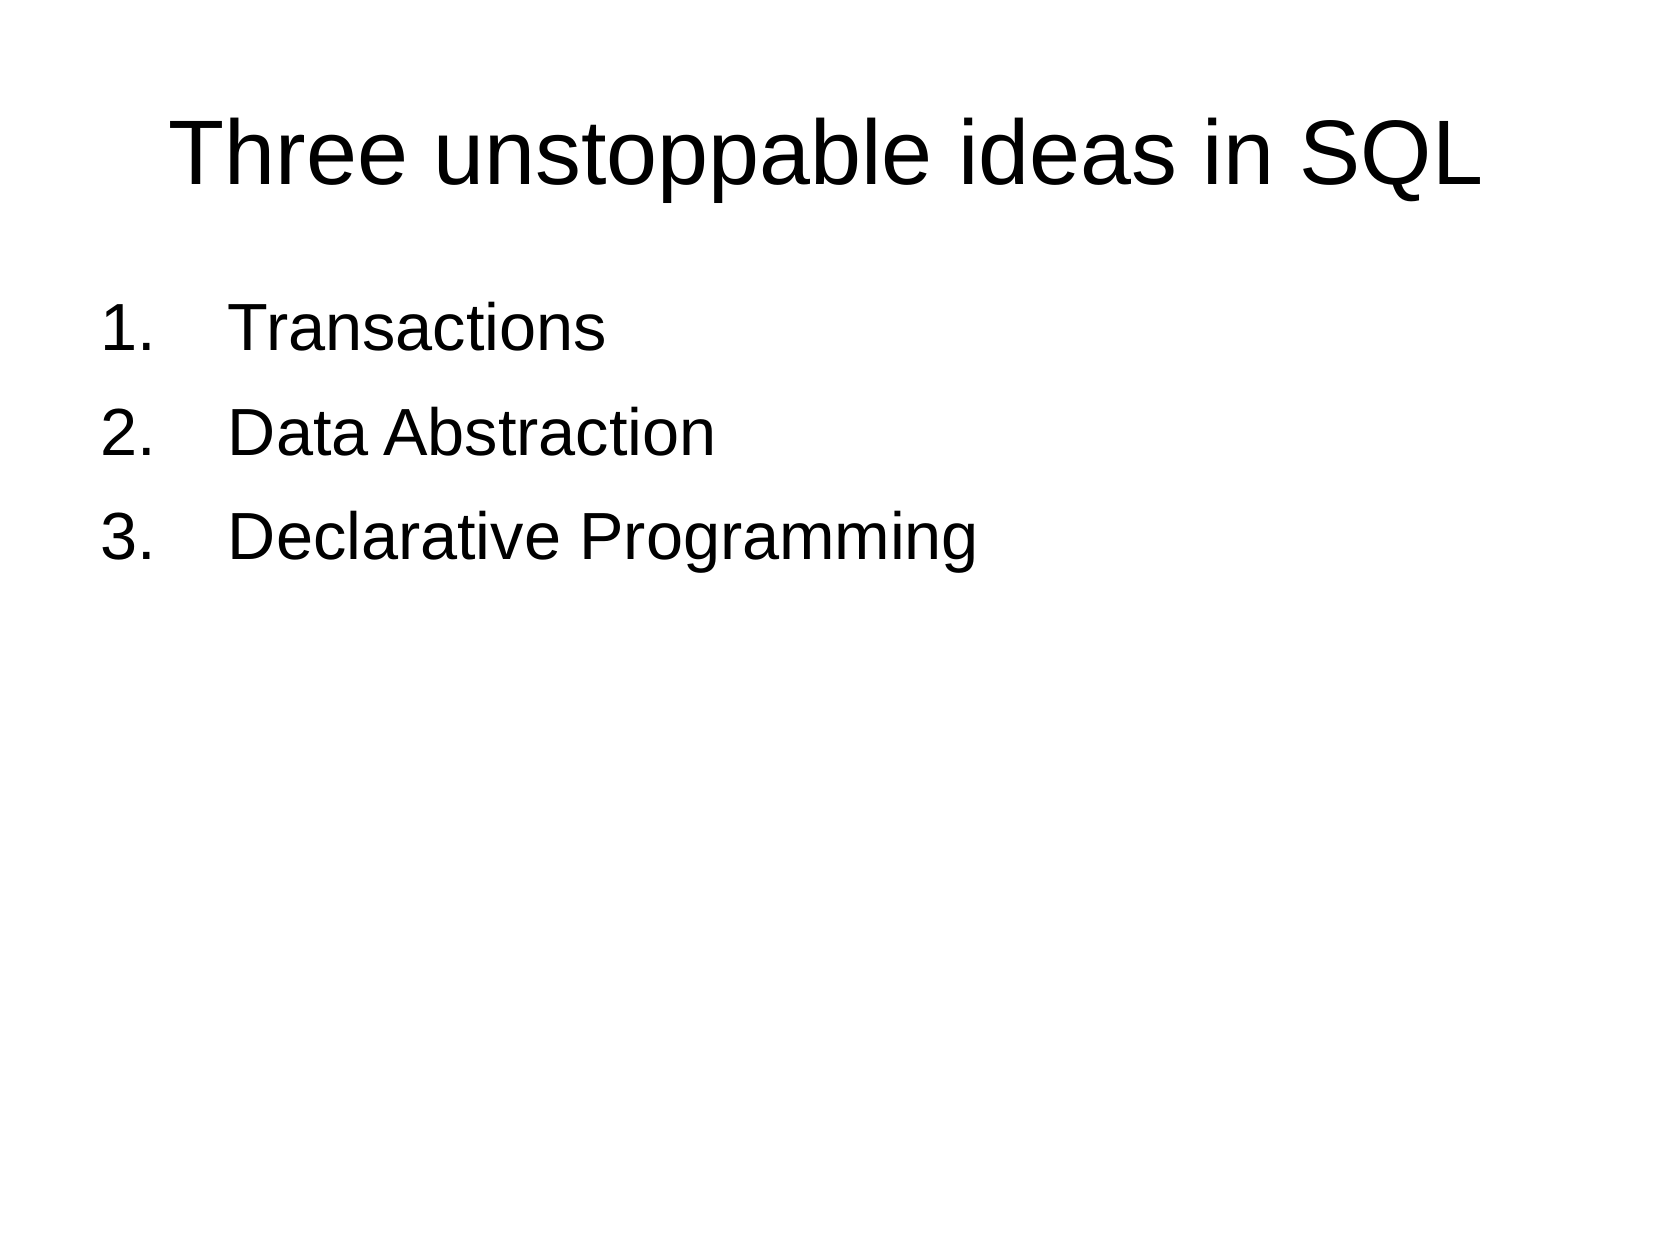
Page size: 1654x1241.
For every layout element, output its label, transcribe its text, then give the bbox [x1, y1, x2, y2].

list Transactions Data Abstraction Declarative Programming [82, 290, 1571, 1109]
title Three unstoppable ideas in SQL [82, 49, 1571, 257]
